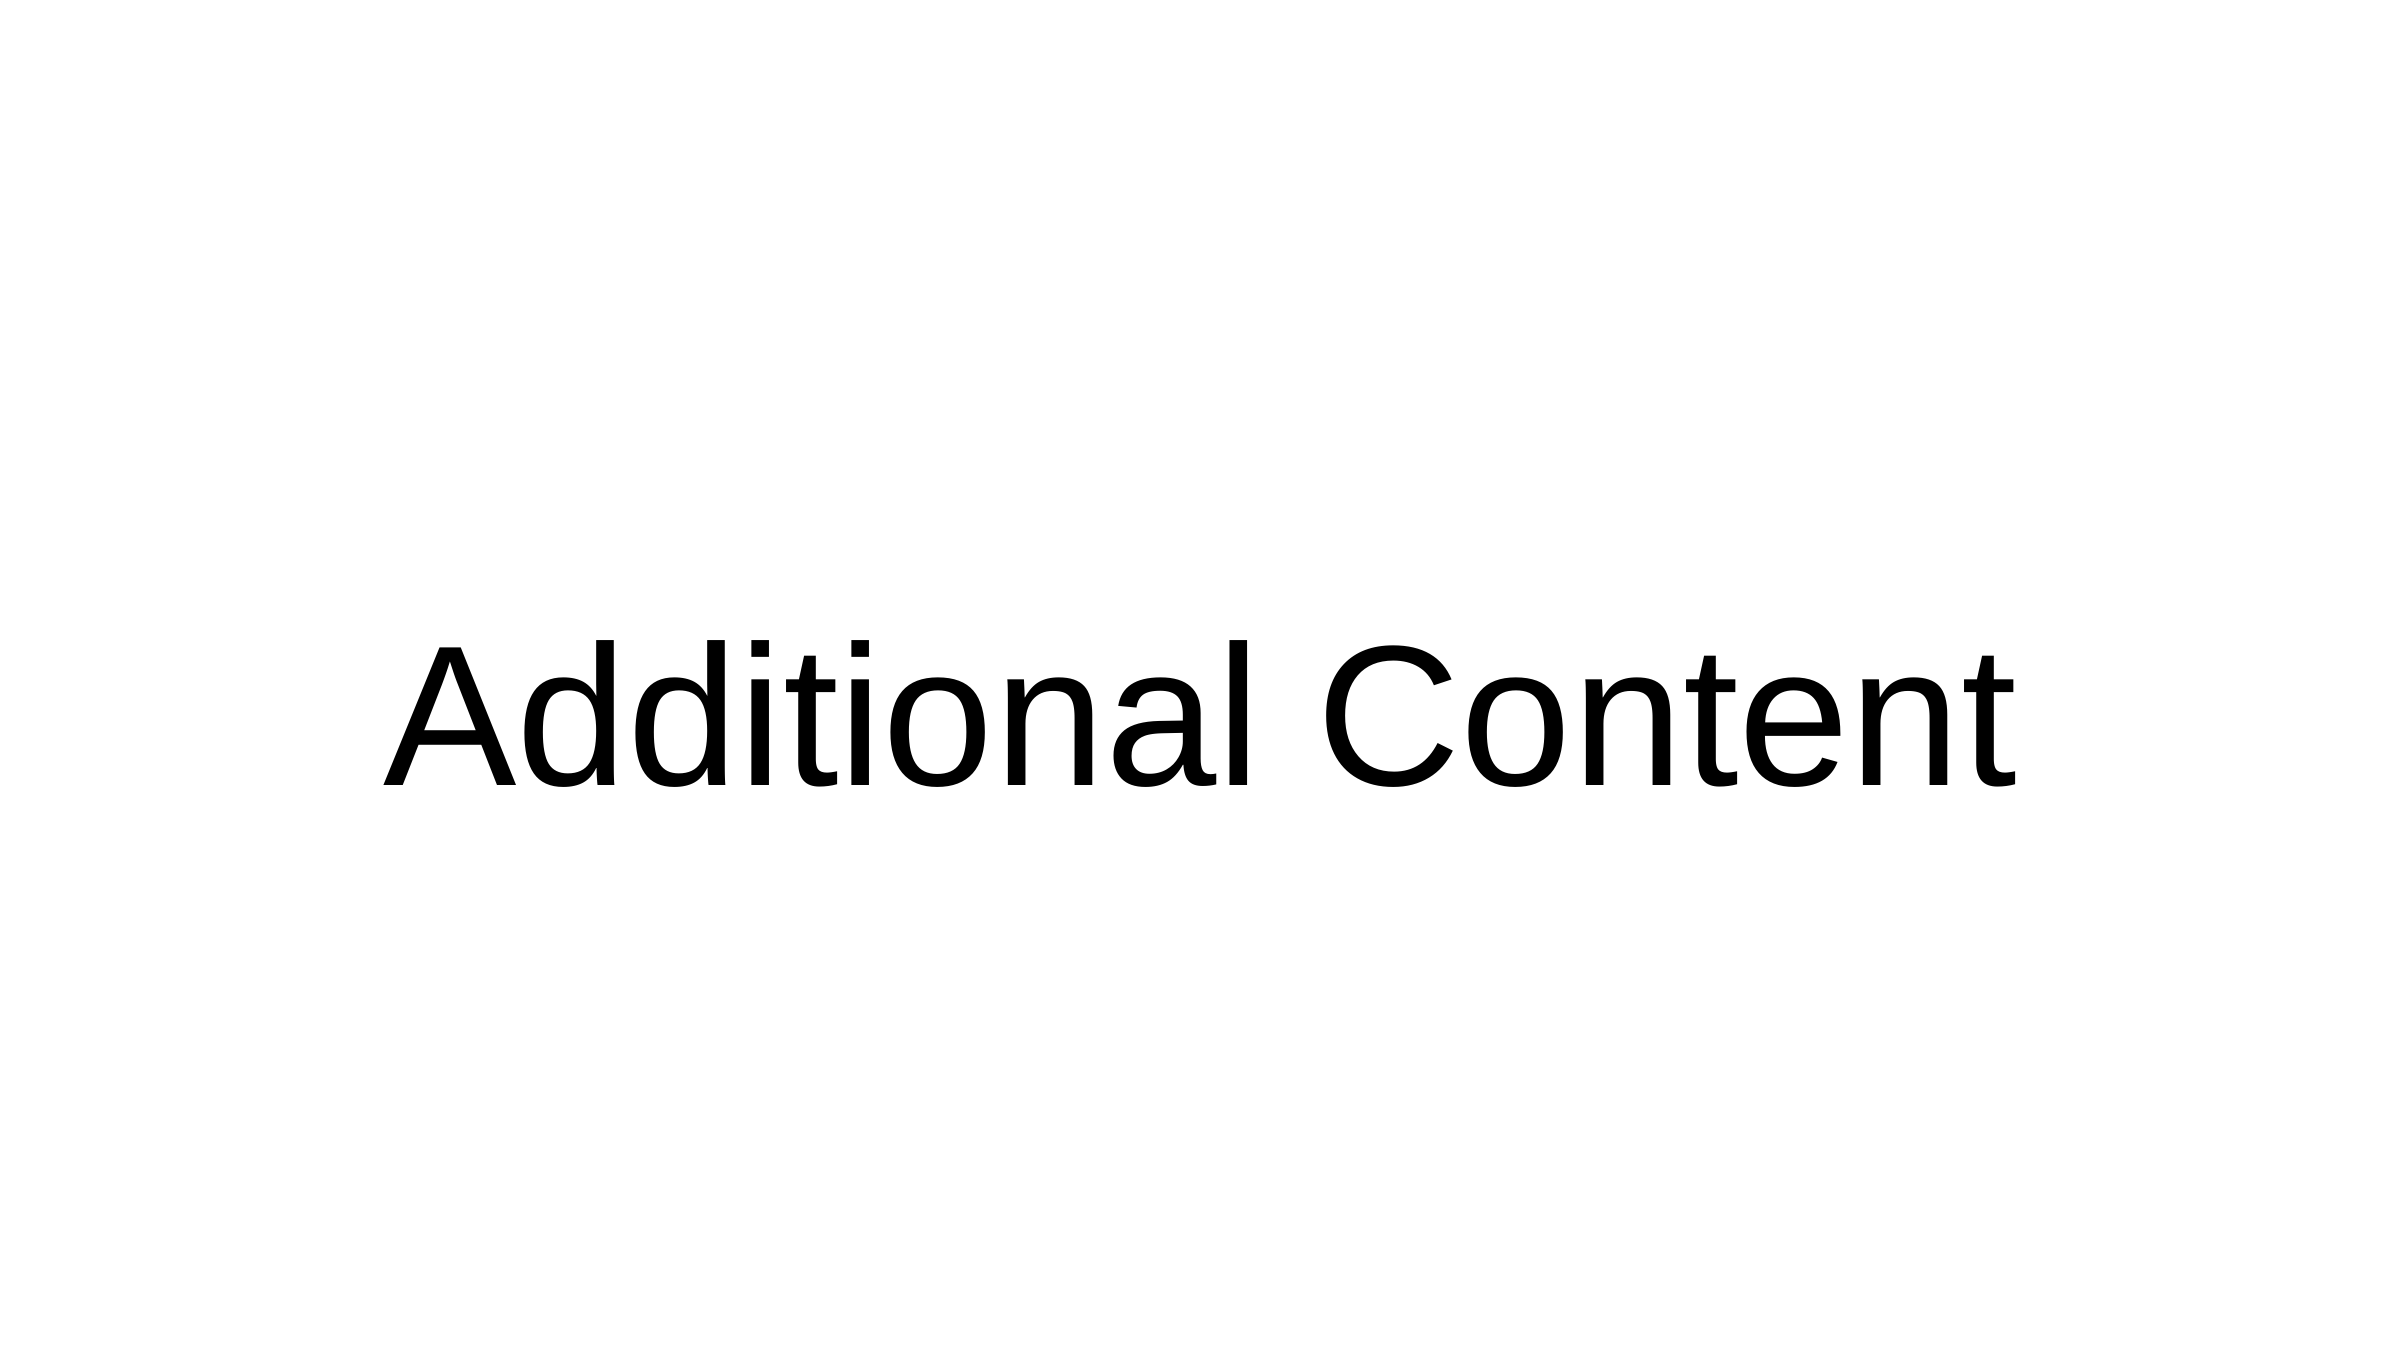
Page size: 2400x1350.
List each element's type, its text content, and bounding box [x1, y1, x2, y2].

text_box Additional Content [380, 585, 2020, 826]
